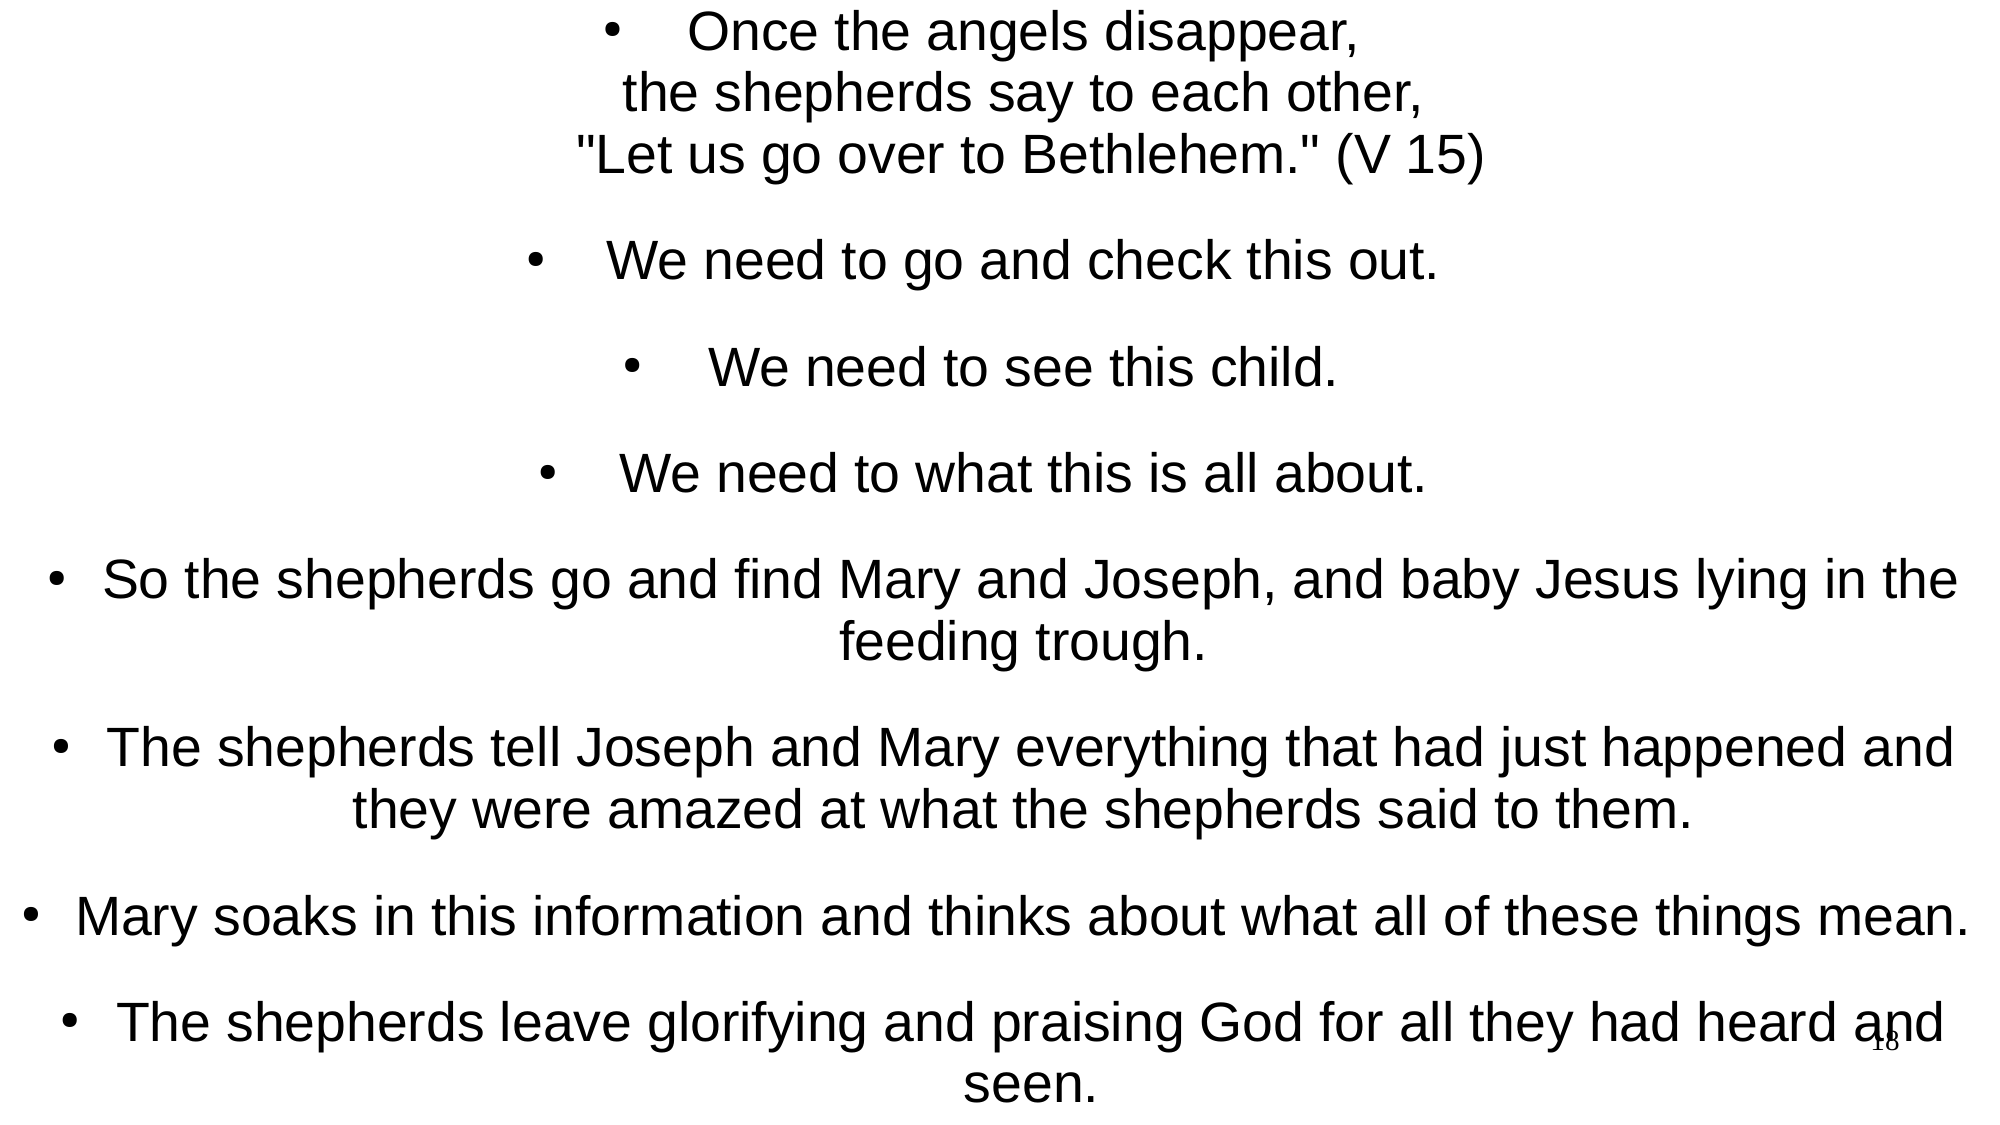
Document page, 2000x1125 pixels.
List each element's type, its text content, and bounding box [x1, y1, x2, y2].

list Once the angels disappear, the shepherds say to each other, "Let us go over to Bethlehem." (V 15) We need to go and check this out. We need to see this child. We need to what this is all about. So the shepherds go and find Mary and Joseph, and baby Jesus lying in the feeding trough. The shepherds tell Joseph and Mary everything that had just happened and they were amazed at what the shepherds said to them. Mary soaks in this information and thinks about what all of these things mean. The shepherds leave glorifying and praising God for all they had heard and seen. [0, 0, 1996, 1123]
